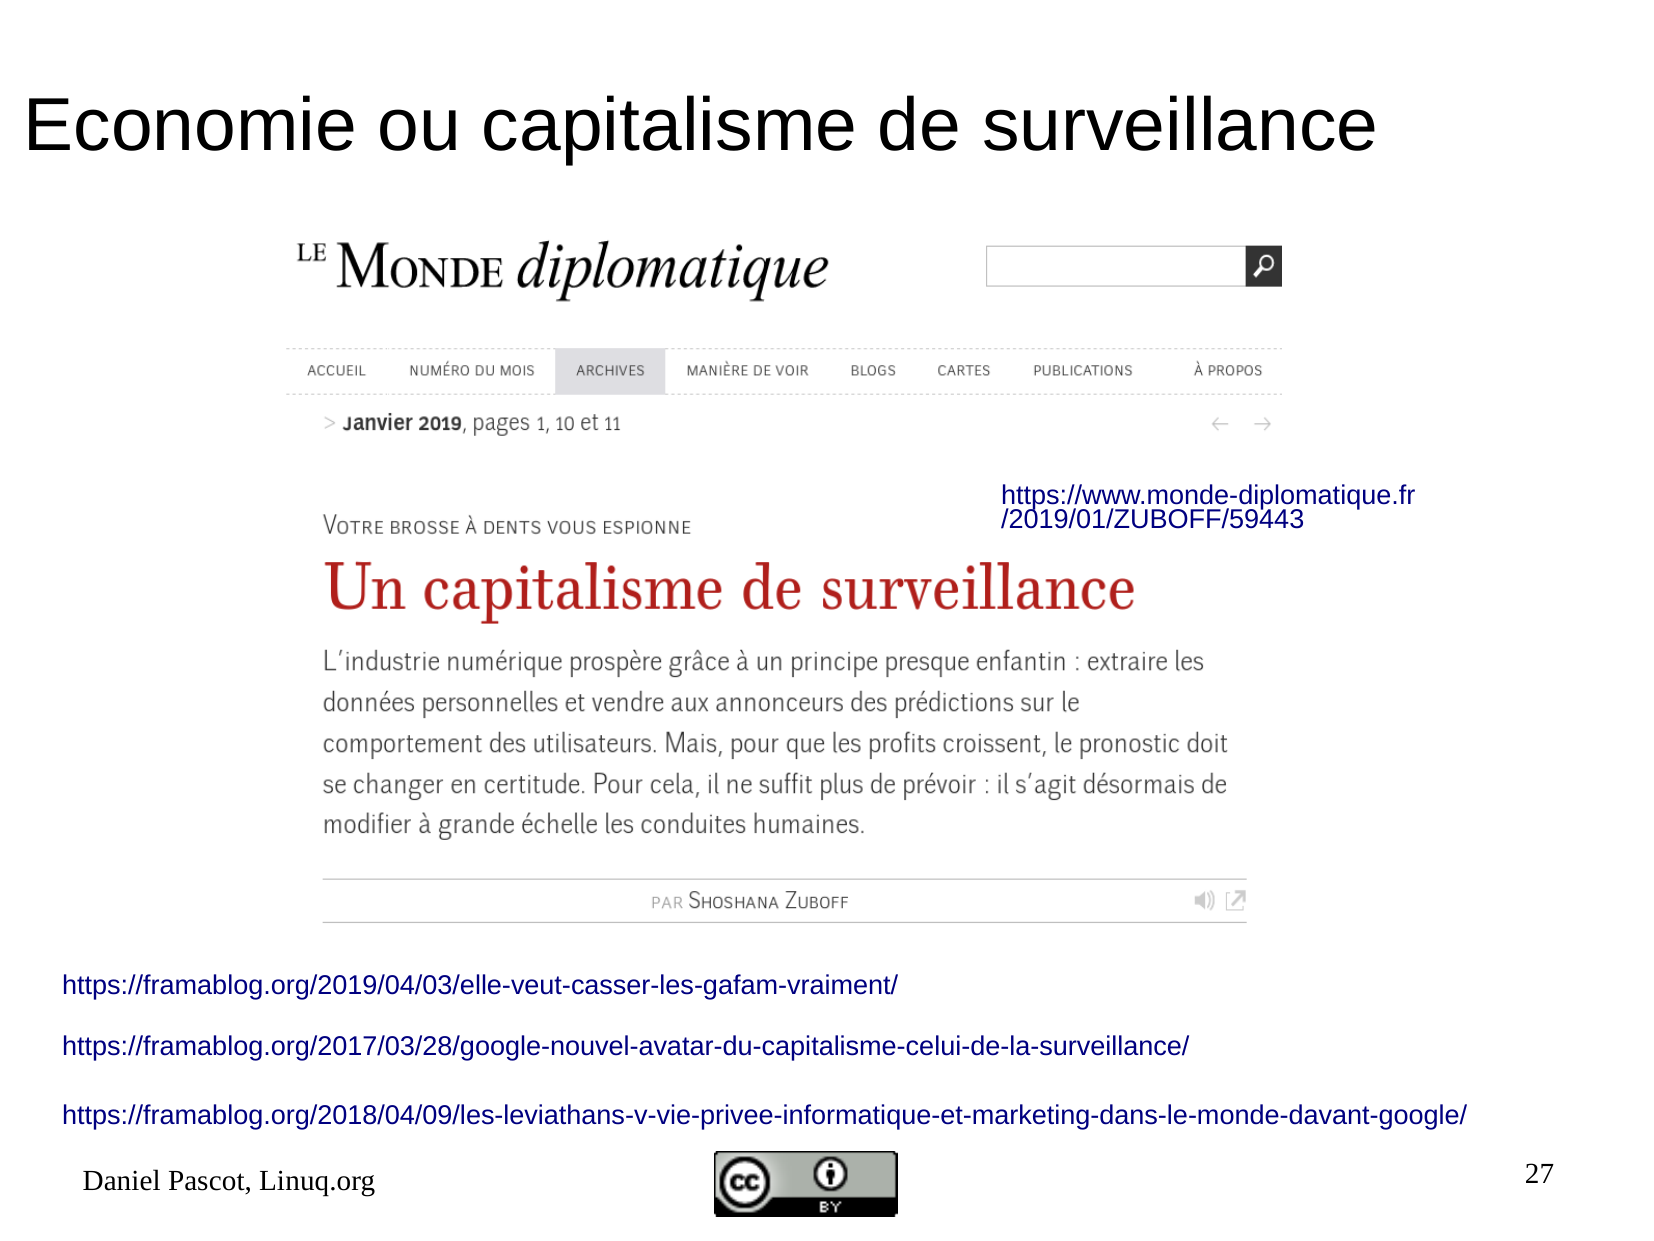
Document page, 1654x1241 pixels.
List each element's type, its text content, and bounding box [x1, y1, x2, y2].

title Economie ou capitalisme de surveillance [23, 0, 1595, 249]
picture [277, 249, 1282, 939]
text_box https://framablog.org/2019/04/03/elle-veut-casser-les-gafam-vraiment/ [47, 962, 1494, 1020]
text_box https://framablog.org/2018/04/09/les-leviathans-v-vie-privee-informatique-et-marketing-dans-le-monde-davant-google/ [47, 1092, 1494, 1192]
picture [714, 1192, 898, 1217]
text_box https://www.monde-diplomatique.fr/2019/01/ZUBOFF/59443 [986, 472, 1436, 530]
text_box https://framablog.org/2017/03/28/google-nouvel-avatar-du-capitalisme-celui-de-la-surveillance/ [47, 1023, 1583, 1081]
